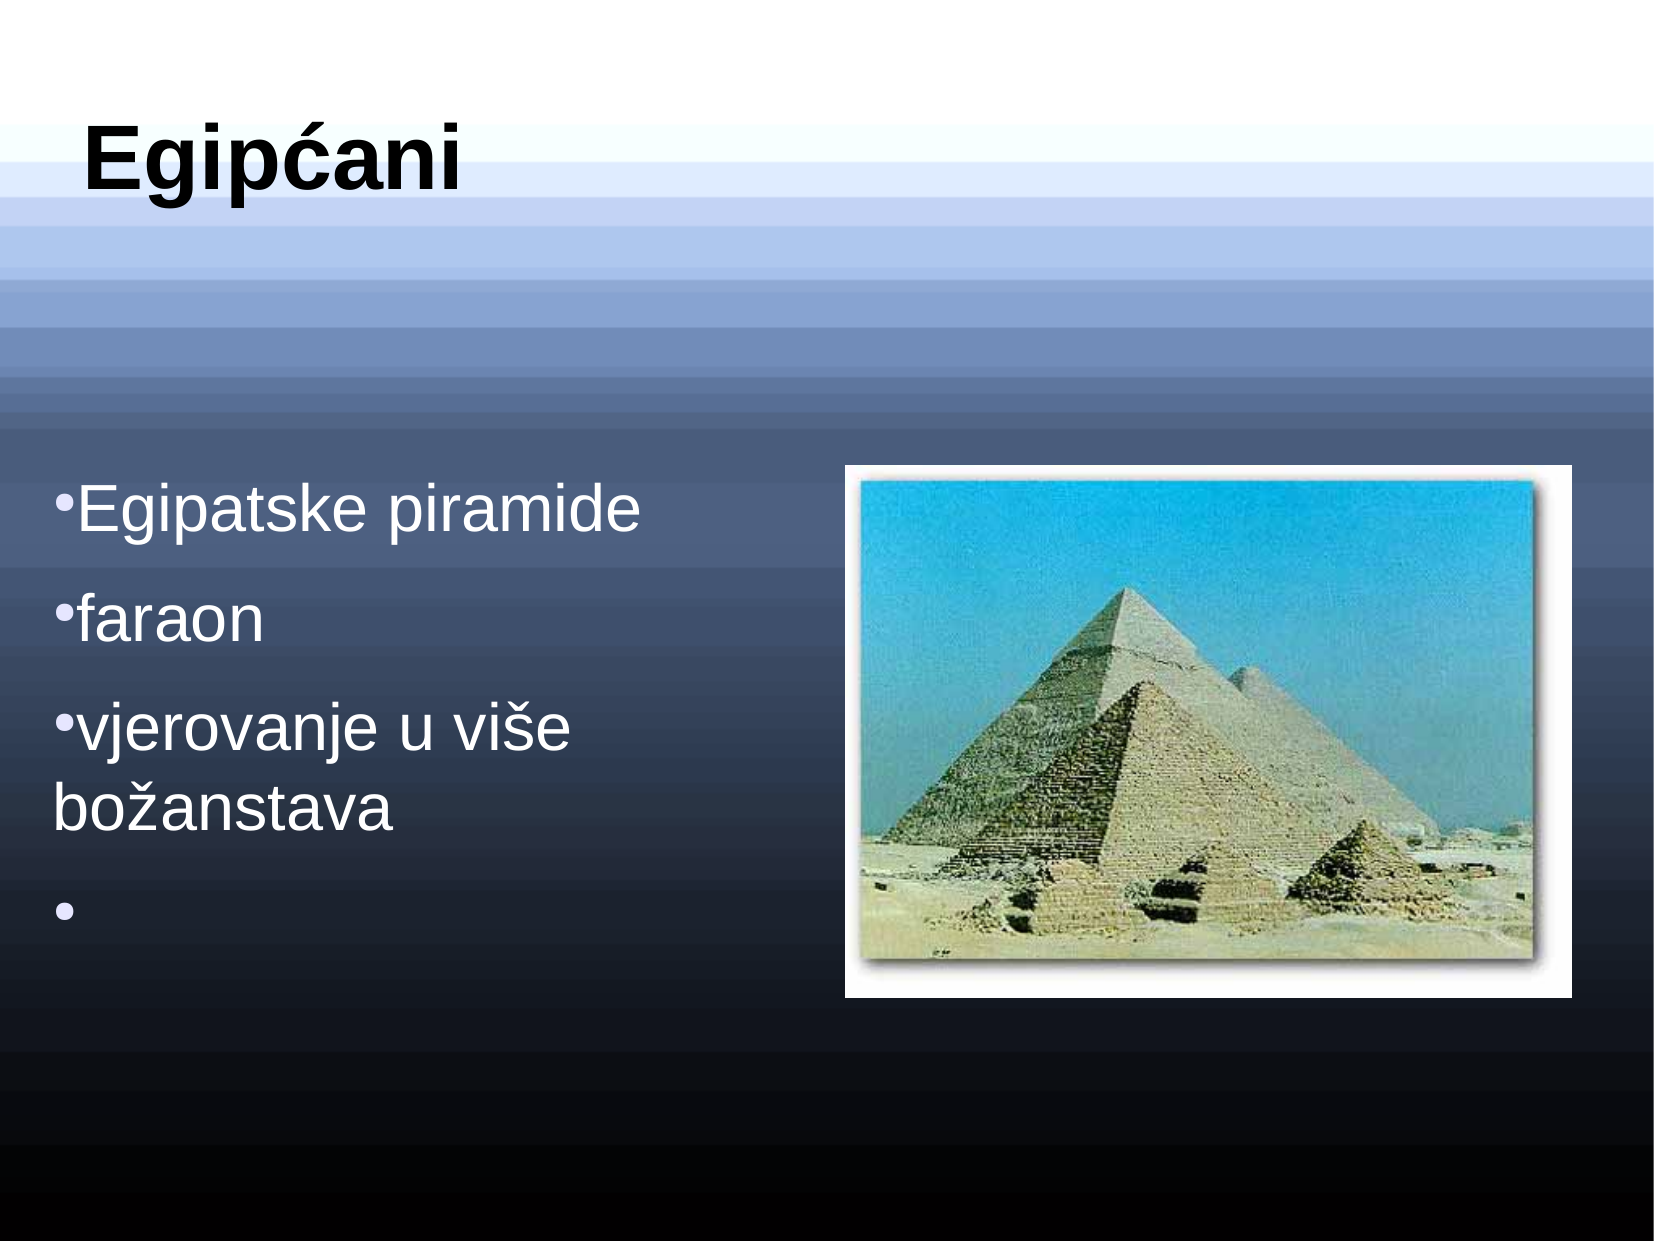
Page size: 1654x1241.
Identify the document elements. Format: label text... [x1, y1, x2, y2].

picture [845, 465, 1572, 998]
list Egipatske piramide faraon vjerovanje u više božanstava [52, 355, 779, 958]
title Egipćani [82, 49, 1571, 257]
